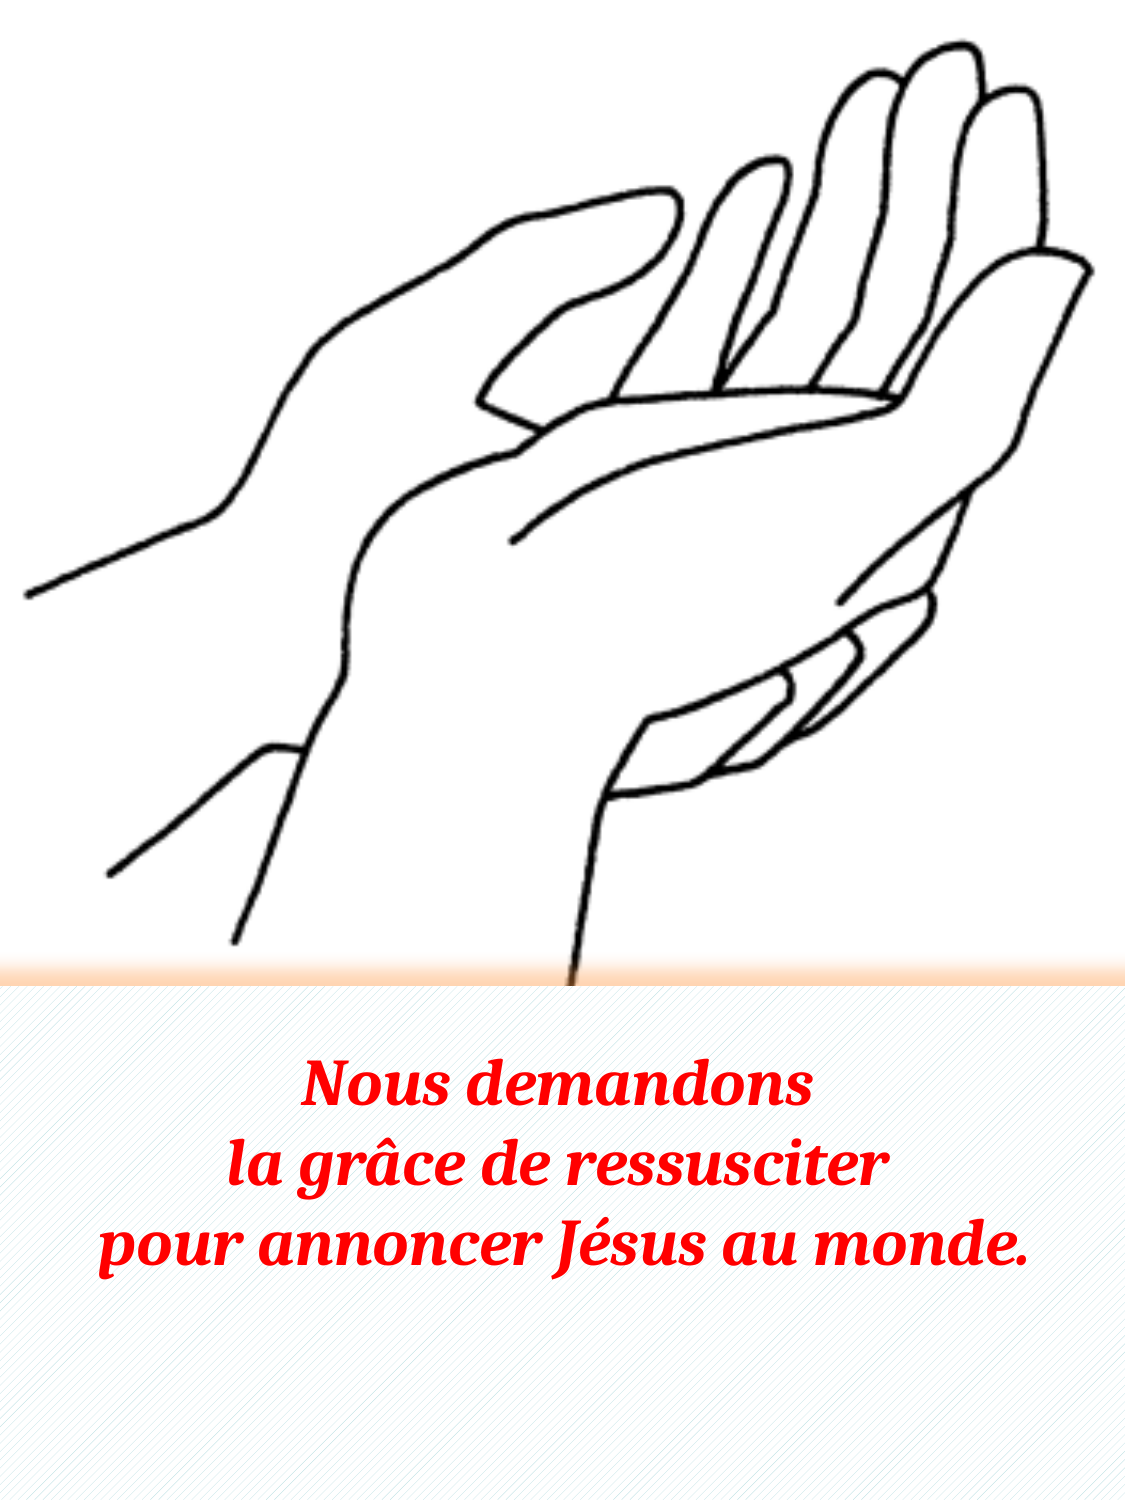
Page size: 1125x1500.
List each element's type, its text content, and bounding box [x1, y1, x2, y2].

text_box Nous demandons la grâce de ressusciter pour annoncer Jésus au monde. [0, 986, 1125, 1500]
picture [0, 0, 1125, 962]
